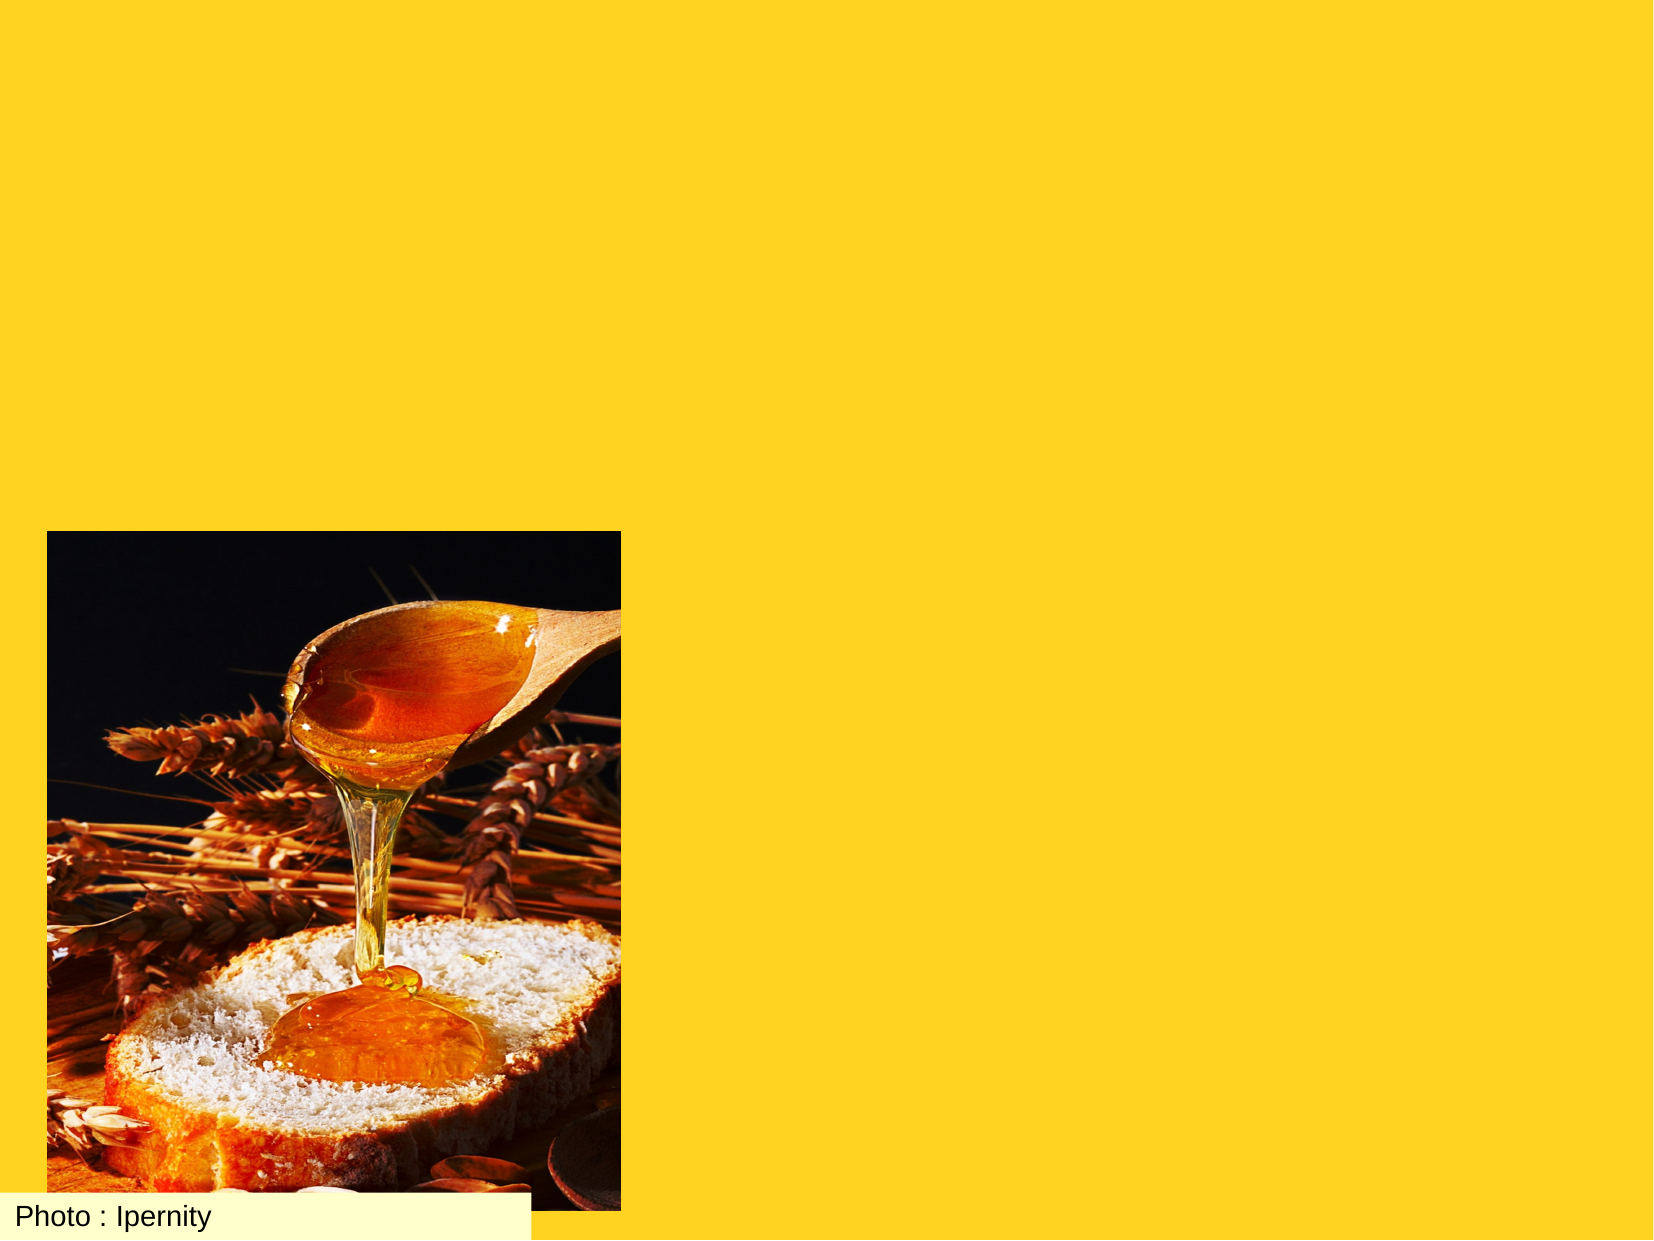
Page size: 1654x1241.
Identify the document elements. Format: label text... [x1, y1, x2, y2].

picture [47, 531, 621, 1211]
text_box Photo : Ipernity [0, 1192, 532, 1241]
